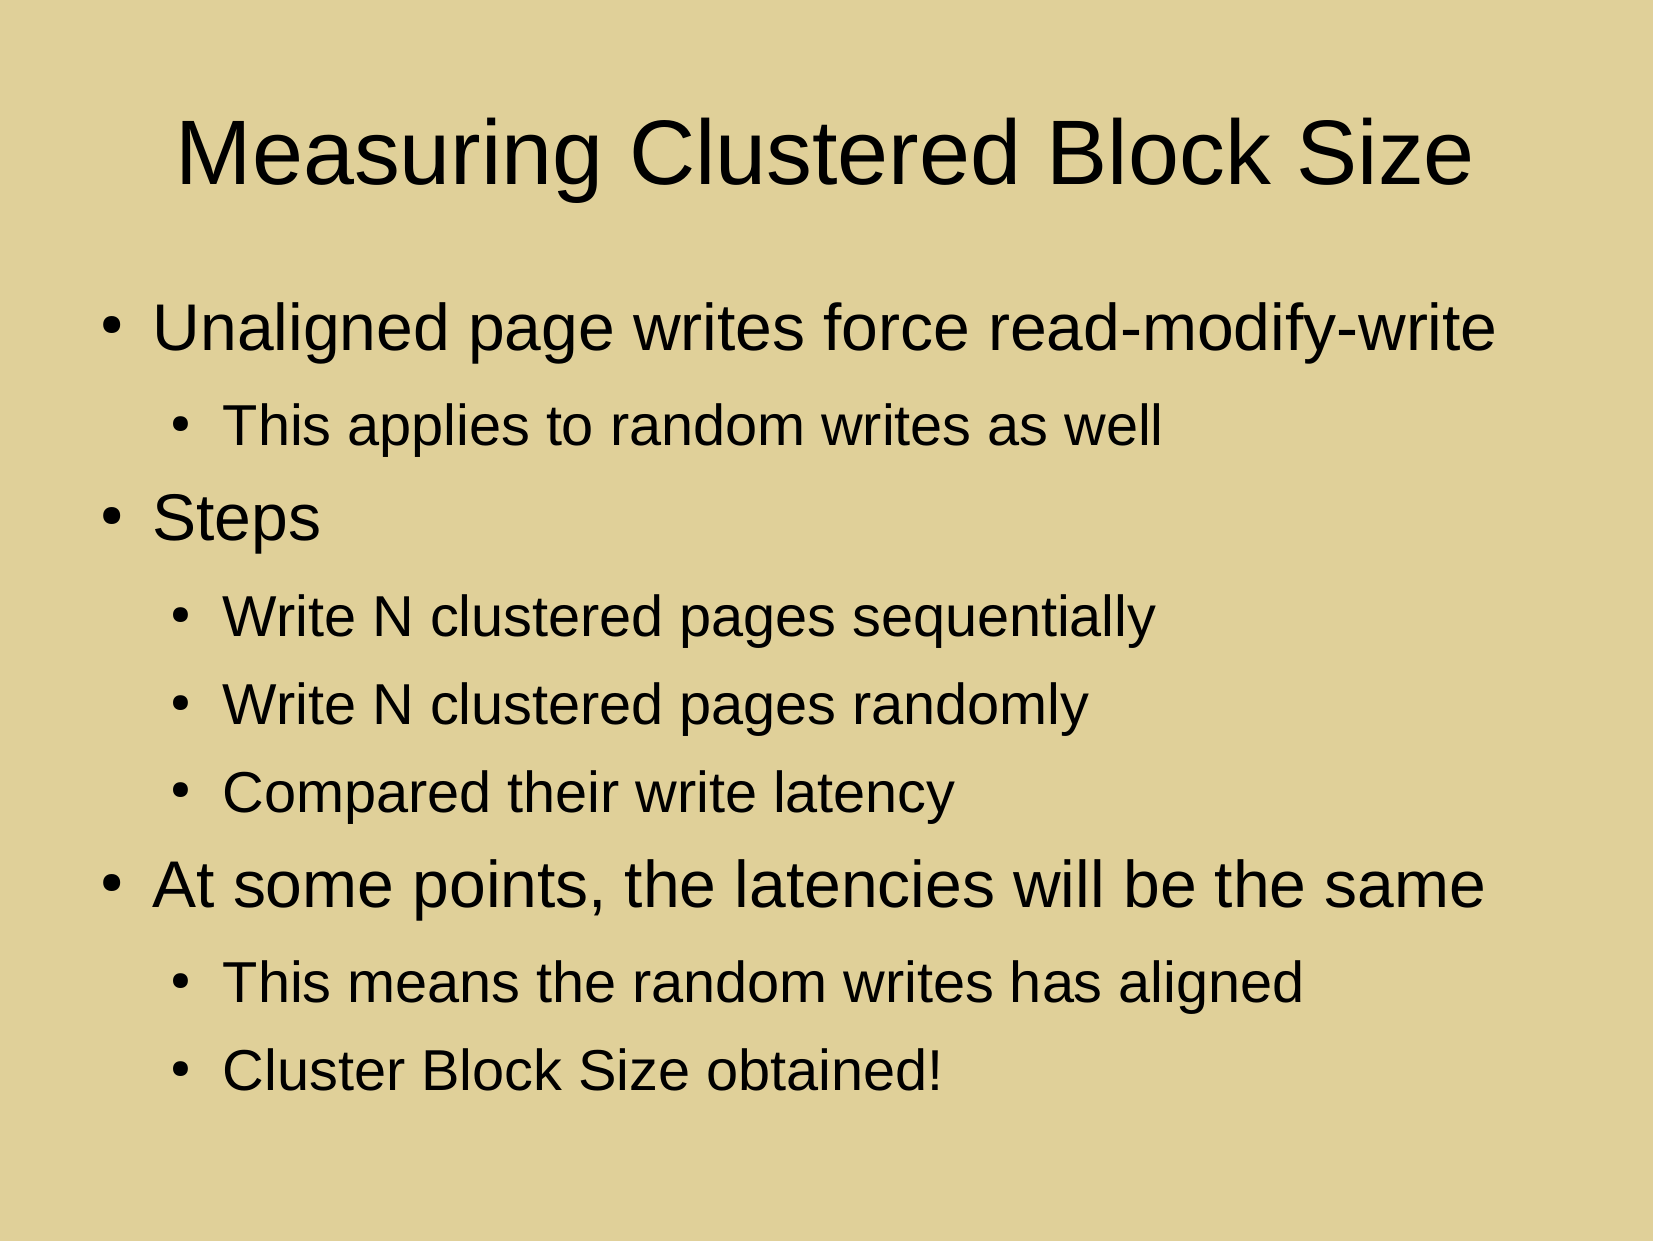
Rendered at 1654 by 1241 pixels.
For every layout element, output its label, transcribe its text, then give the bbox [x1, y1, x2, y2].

list Unaligned page writes force read-modify-write This applies to random writes as well Steps Write N clustered pages sequentially Write N clustered pages randomly Compared their write latency At some points, the latencies will be the same This means the random writes has aligned Cluster Block Size obtained! [82, 290, 1571, 1109]
title Measuring Clustered Block Size [82, 49, 1571, 257]
